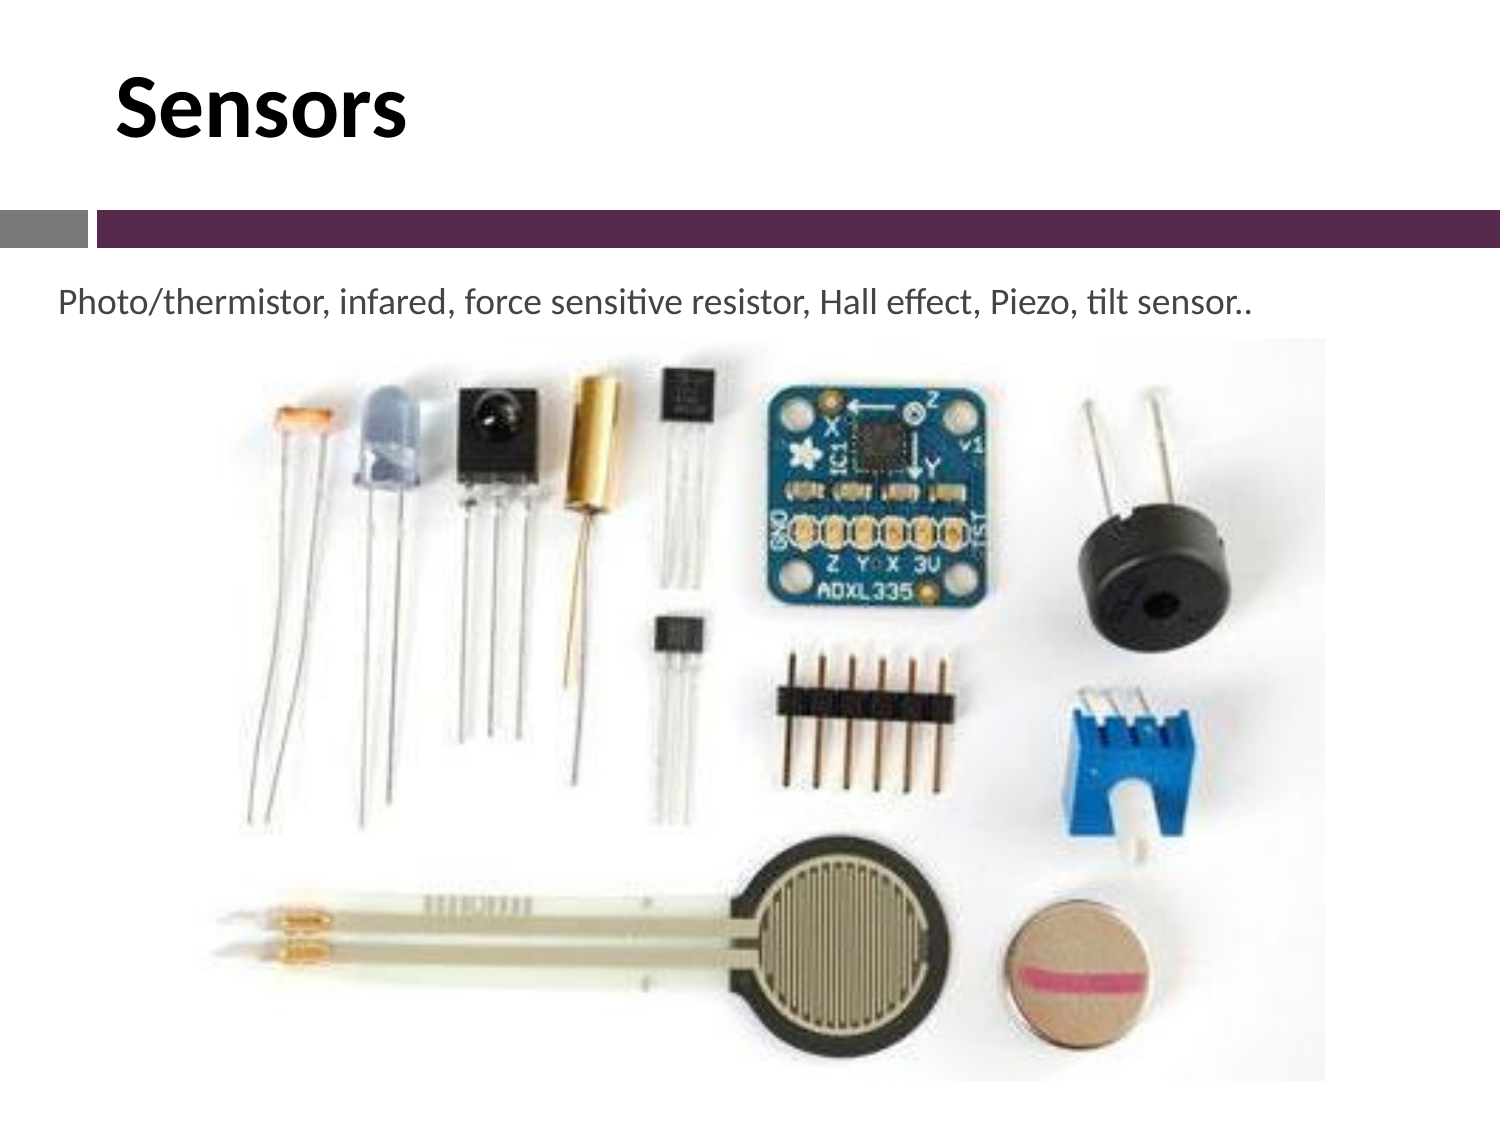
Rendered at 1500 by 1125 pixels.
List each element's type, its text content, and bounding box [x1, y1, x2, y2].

text_box Photo/thermistor, infared, force sensitive resistor, Hall effect, Piezo, tilt sensor.. [58, 280, 1436, 396]
picture [195, 396, 1325, 1081]
title Sensors [100, 19, 1438, 182]
